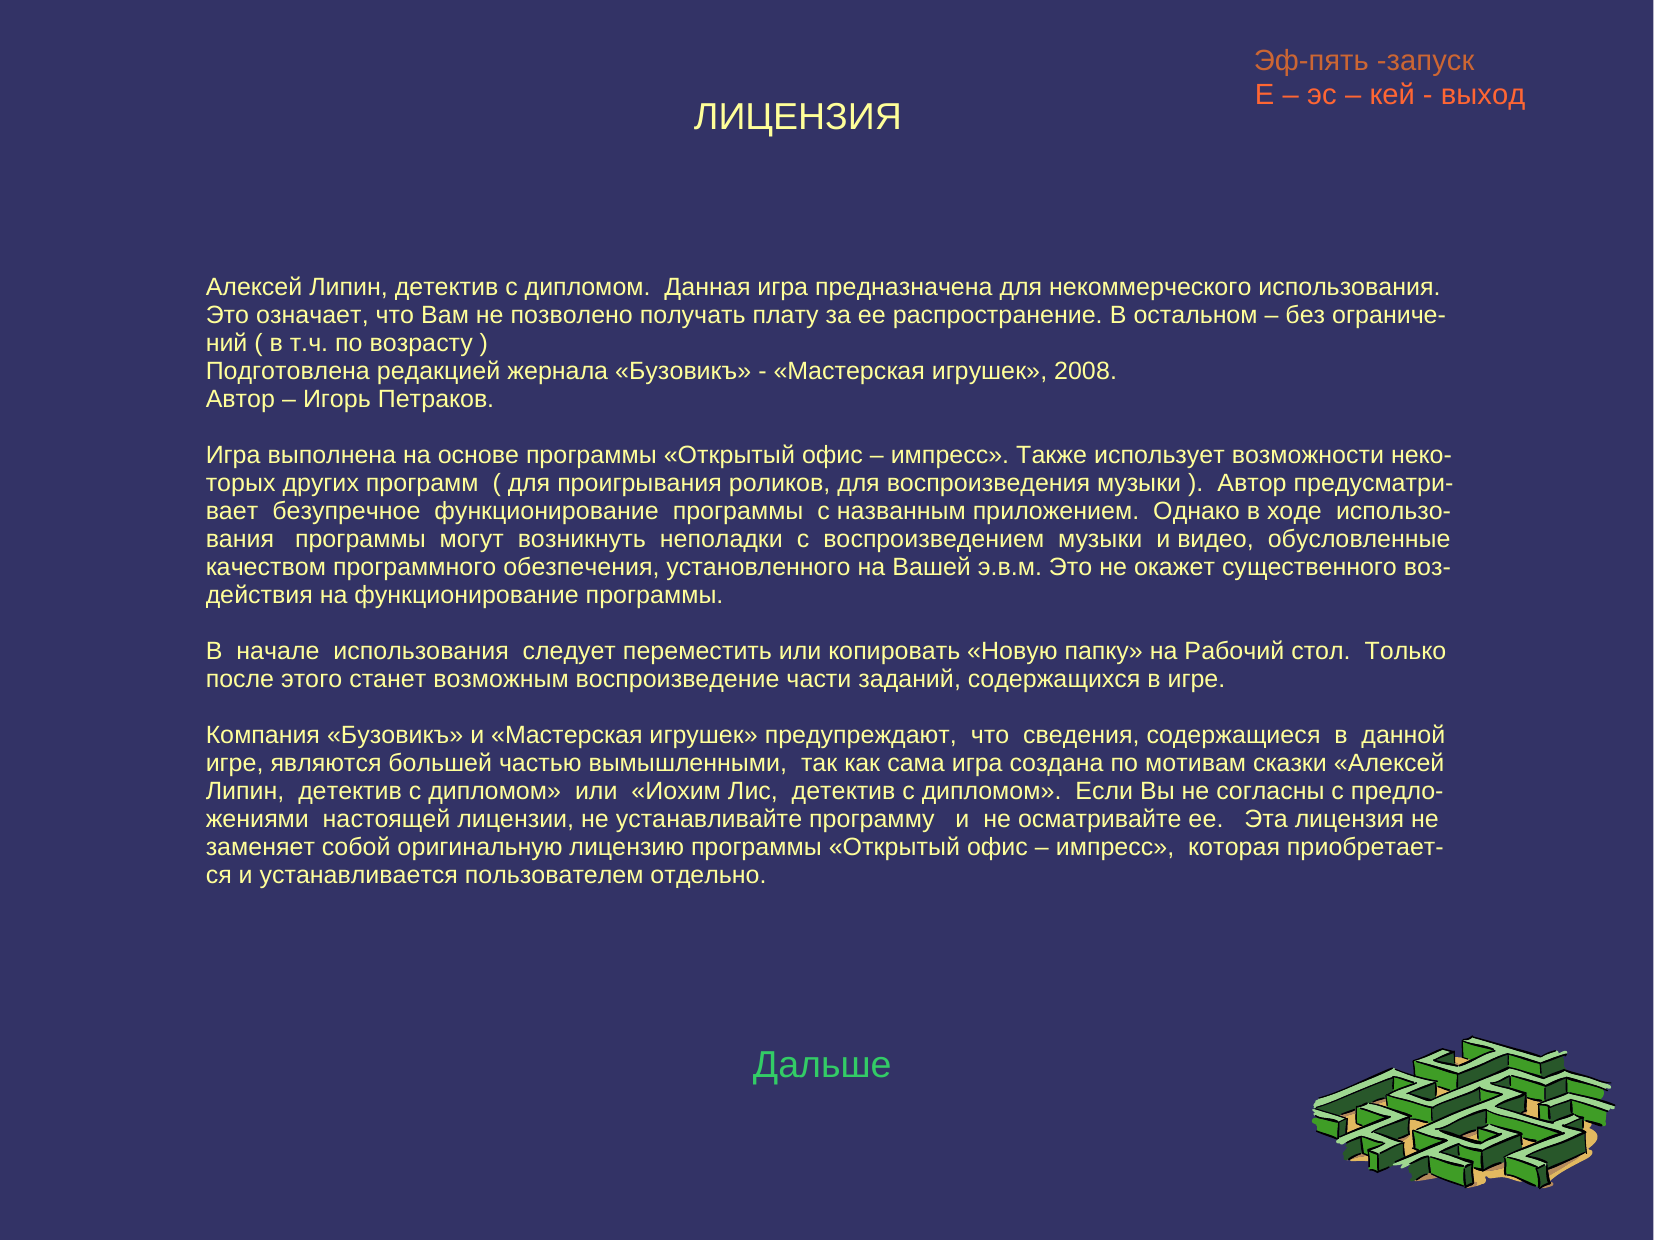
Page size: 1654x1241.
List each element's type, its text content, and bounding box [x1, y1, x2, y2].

text_box Дальше [738, 1035, 907, 1093]
text_box Эф-пять -запуск [1239, 36, 1625, 119]
text_box Алексей Липин, детектив с дипломом. Данная игра предназначена для некоммерческого использования. Это означает, что Вам не позволено получать плату за ее распространение. В остальном – без ограниче- ний ( в т.ч. по возрасту ) Подготовлена редакцией жернала «Бузовикъ» - «Мастерская игрушек», 2008. Автор – Игорь Петраков. Игра выполнена на основе программы «Открытый офис – импресс». Также использует возможности неко- торых других программ ( для проигрывания роликов, для воспроизведения музыки ). Автор предусматри- вает безупречное функционирование программы с названным приложением. Однако в ходе использо- вания программы могут возникнуть неполадки с воспроизведением музыки и видео, обусловленные качеством программного обезпечения, установленного на Вашей э.в.м. Это не окажет существенного воз- действия на функционирование программы. В начале использования следует переместить или копировать «Новую папку» на Рабочий стол. Только после этого станет возможным воспроизведение части заданий, содержащихся в игре. Компания «Бузовикъ» и «Мастерская игрушек» предупреждают, что сведения, содержащиеся в данной игре, являются большей частью вымышленными, так как сама игра создана по мотивам сказки «Алексей Липин, детектив с дипломом» или «Иохим Лис, детектив с дипломом». Если Вы не согласны с предло- жениями настоящей лицензии, не устанавливайте программу и не осматривайте ее. Эта лицензия не заменяет собой оригинальную лицензию программы «Открытый офис – импресс», которая приобретает- ся и устанавливается пользователем отдельно. [177, 265, 1472, 897]
text_box ЛИЦЕНЗИЯ [679, 88, 917, 146]
text_box Е – эс – кей - выход [1240, 70, 1654, 119]
